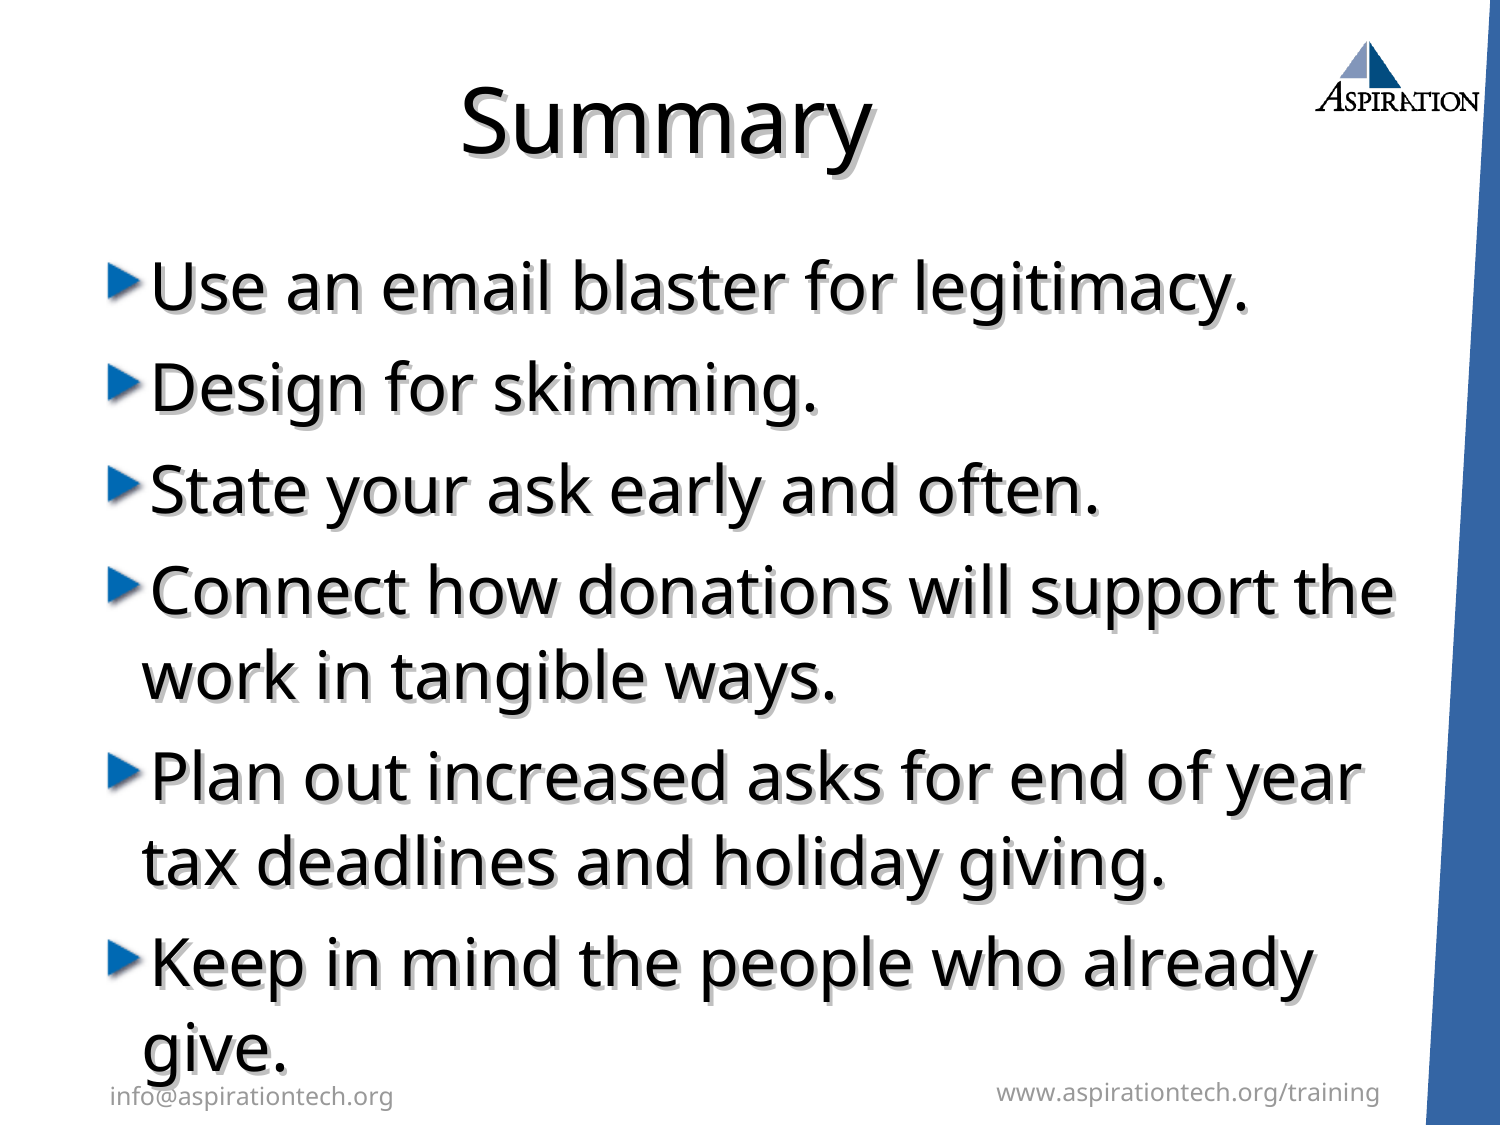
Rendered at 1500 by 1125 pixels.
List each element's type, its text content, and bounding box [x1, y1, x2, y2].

picture [1315, 41, 1480, 120]
title Summary [49, 19, 1284, 206]
list Use an email blaster for legitimacy. Design for skimming. State your ask early and often. Connect how donations will support the work in tangible ways. Plan out increased asks for end of year tax deadlines and holiday giving. Keep in mind the people who already give. [49, 238, 1447, 1001]
